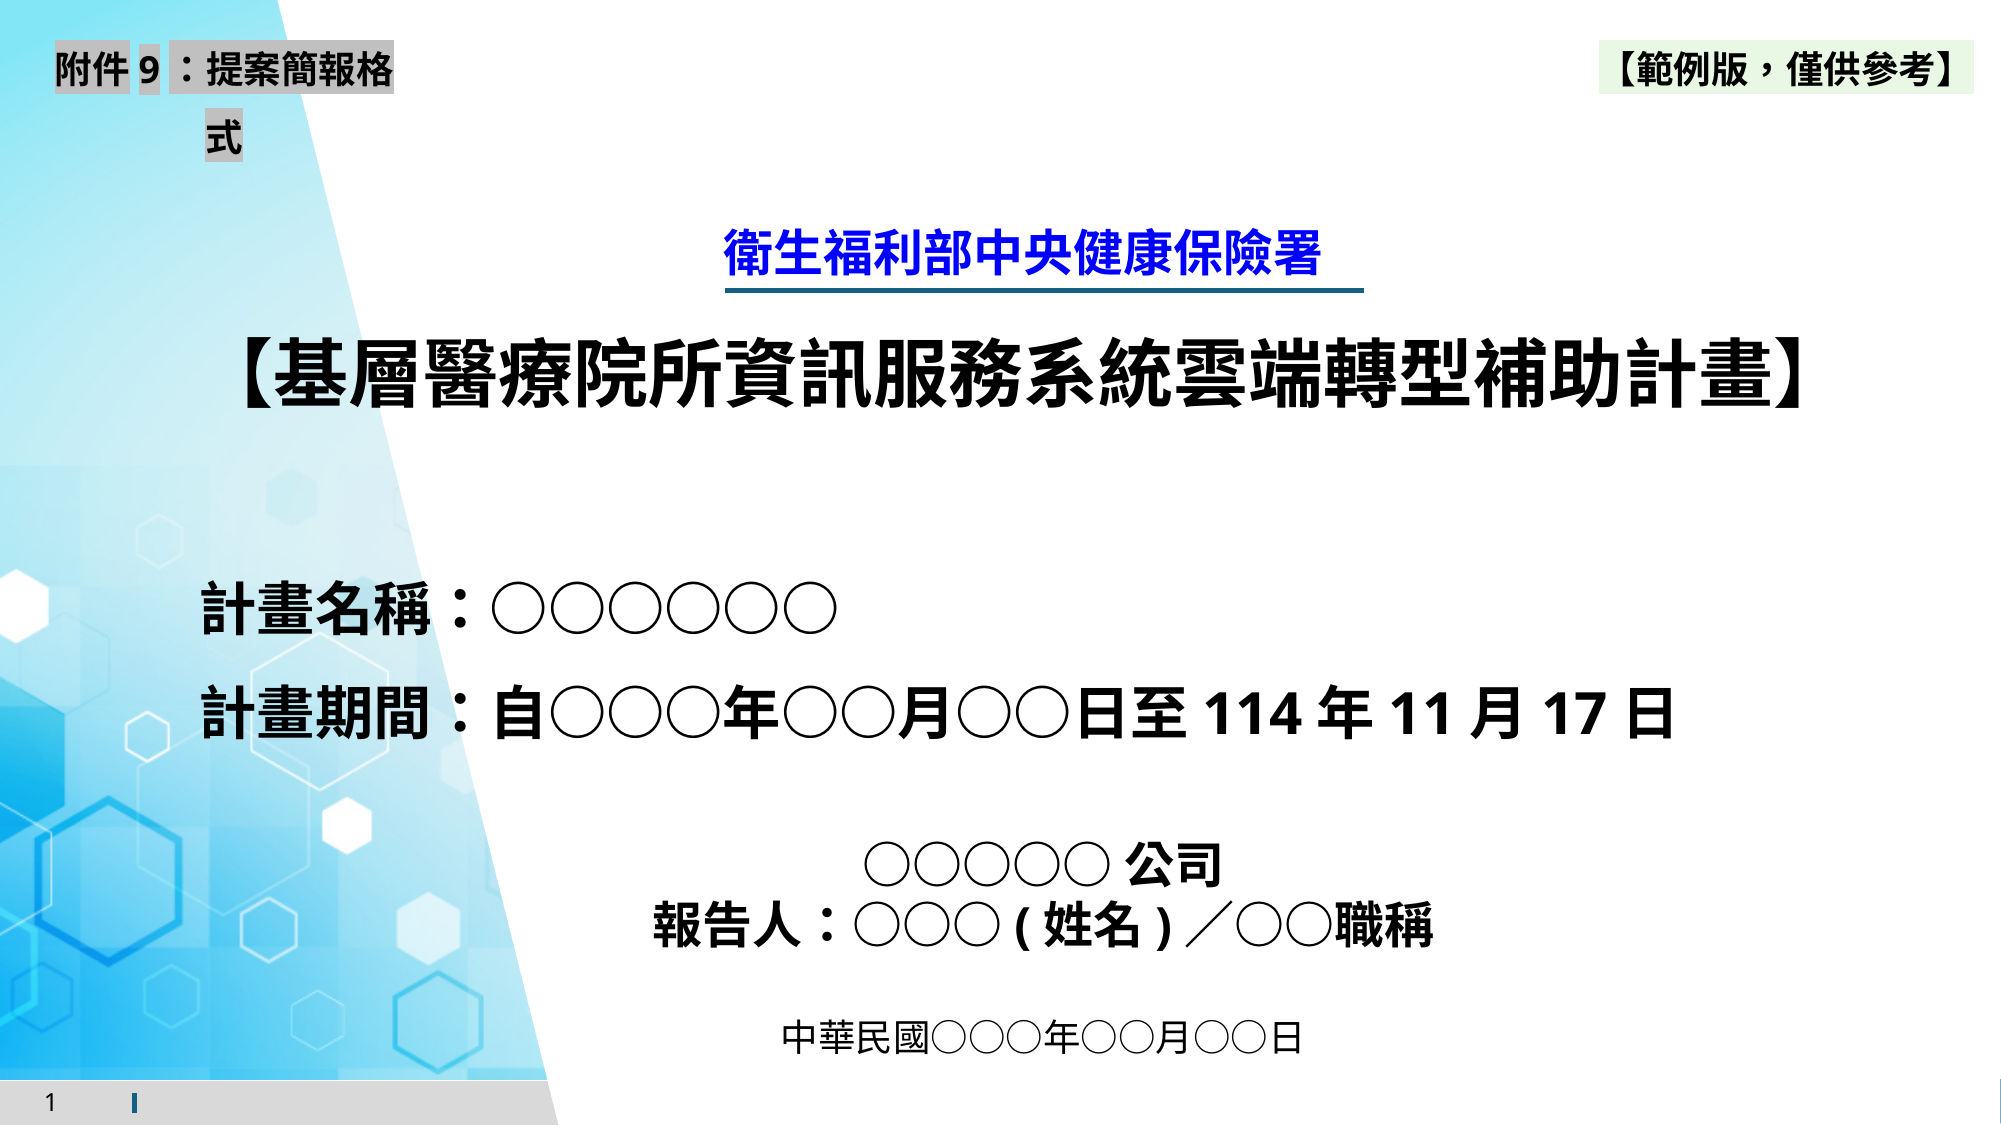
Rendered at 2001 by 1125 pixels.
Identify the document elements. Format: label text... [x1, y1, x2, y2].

text_box 1 [28, 1073, 106, 1125]
text_box 【範例版，僅供參考】 [1573, 16, 2000, 88]
text_box ○○○○○公司 報告人：○○○(姓名)／○○職稱 中華民國○○○年○○月○○日 [466, 826, 1620, 1074]
text_box 附件9：提案簡報格式 [28, 16, 420, 88]
text_box 衛生福利部中央健康保險署 【基層醫療院所資訊服務系統雲端轉型補助計畫】 計畫名稱：○○○○○○ 計畫期間：自○○○年○○月○○日至114年11月17日 [183, 177, 1903, 761]
